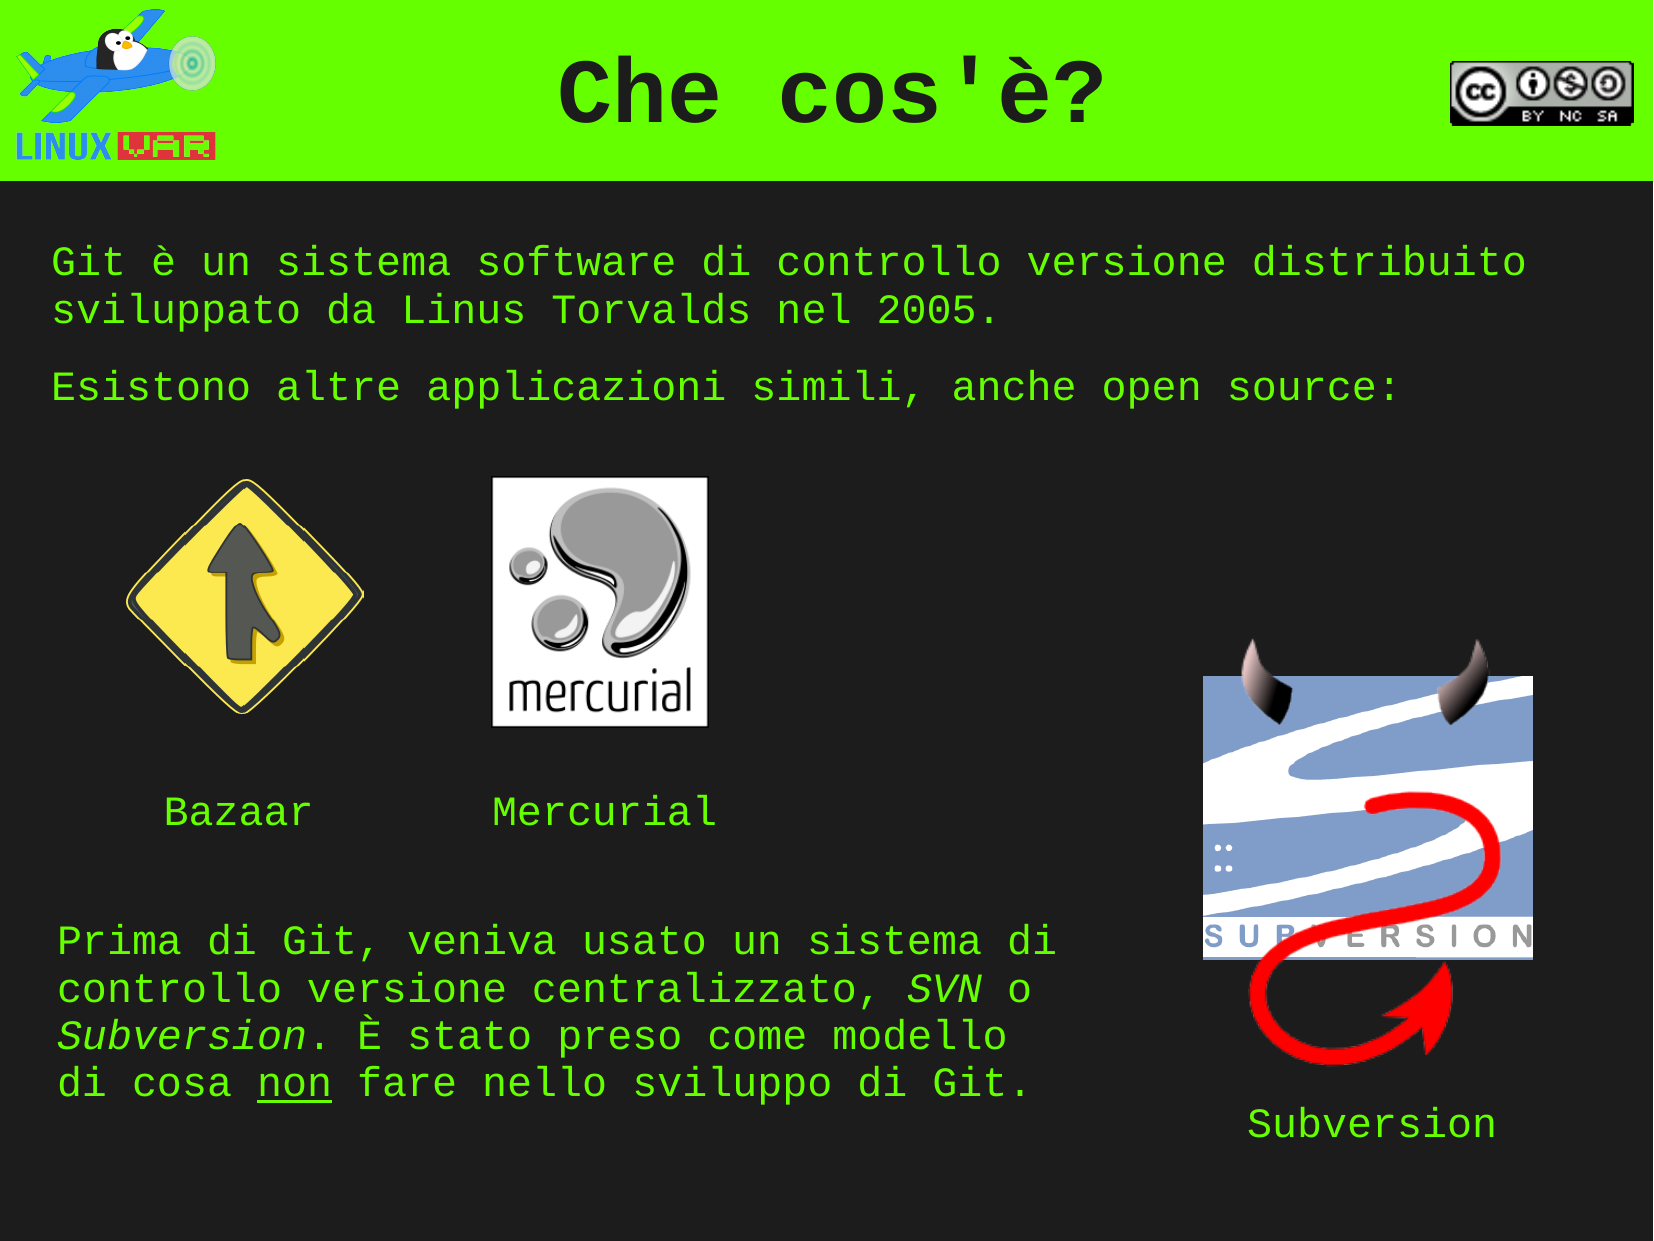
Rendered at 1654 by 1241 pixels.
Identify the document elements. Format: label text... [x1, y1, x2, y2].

text_box Bazaar [148, 782, 335, 846]
picture [126, 479, 364, 715]
text_box Che cos'è? [216, 39, 1471, 158]
text_box [0, 0, 1653, 181]
picture [491, 476, 709, 728]
picture [1450, 61, 1634, 126]
picture [16, 9, 216, 160]
picture [1203, 628, 1533, 1096]
text_box Prima di Git, veniva usato un sistema di controllo versione centralizzato, SVN o Subversion. È stato preso come modello di cosa non fare nello sviluppo di Git. [42, 912, 1086, 1117]
text_box Git è un sistema software di controllo versione distribuito sviluppato da Linus Torvalds nel 2005. Esistono altre applicazioni simili, anche open source: [36, 233, 1612, 421]
text_box Mercurial [477, 782, 736, 846]
text_box Subversion [1232, 1096, 1518, 1158]
